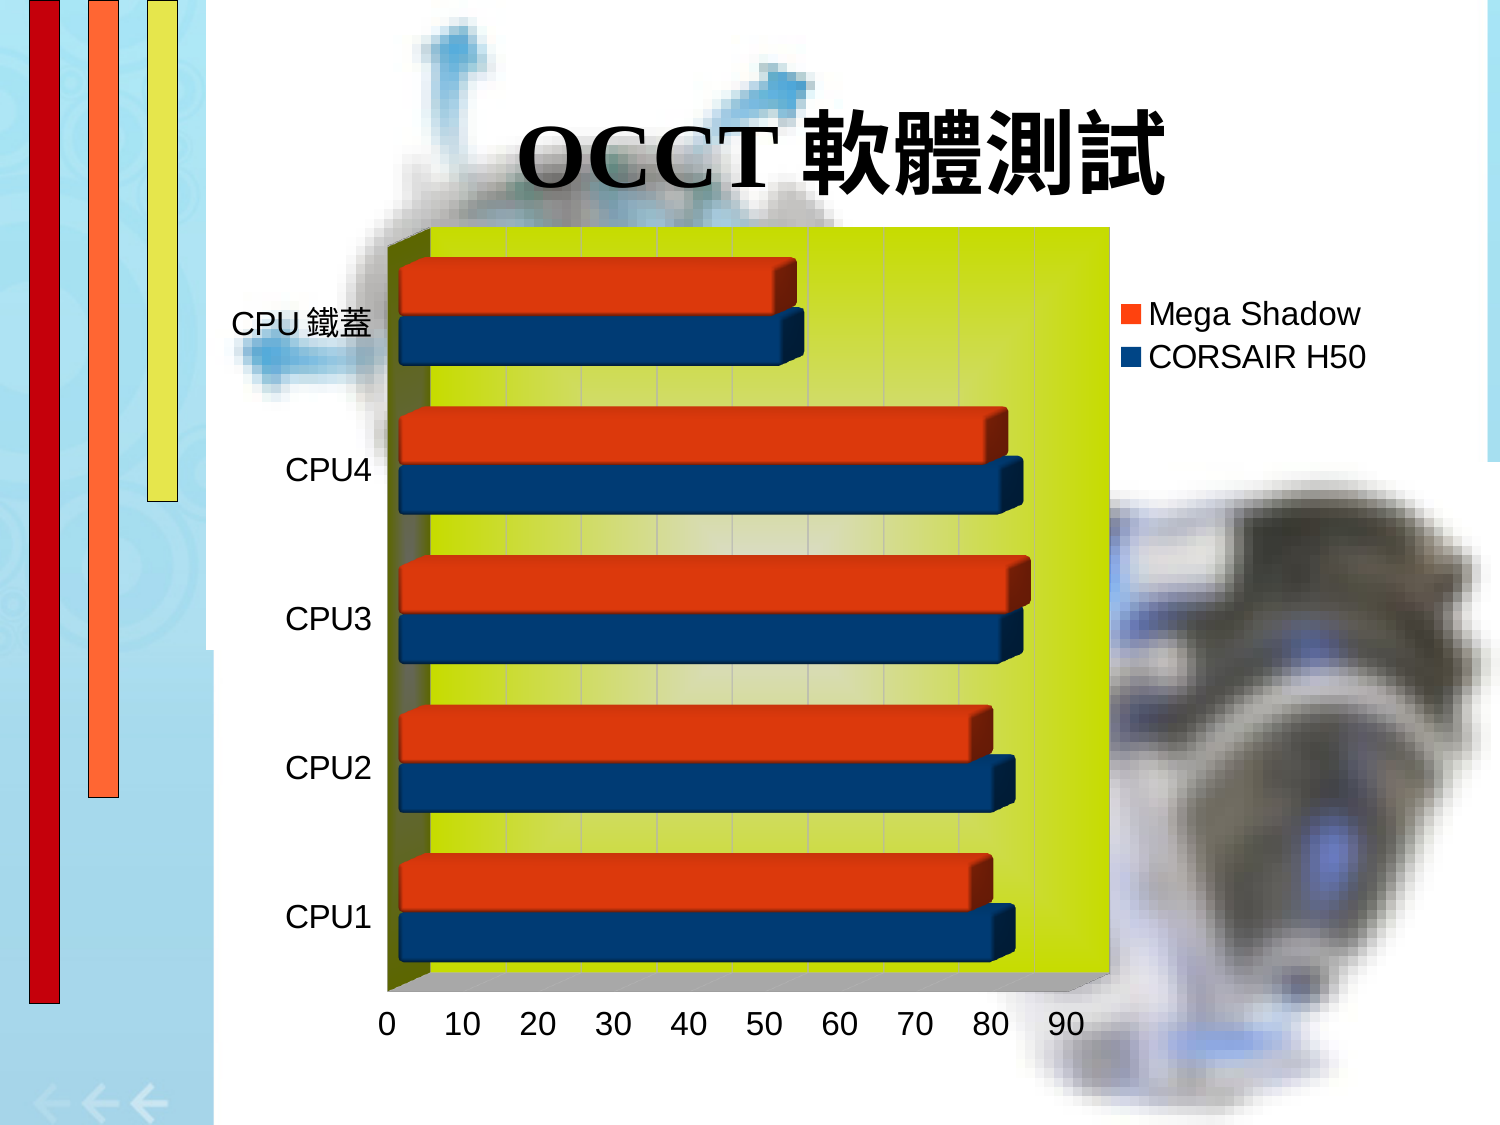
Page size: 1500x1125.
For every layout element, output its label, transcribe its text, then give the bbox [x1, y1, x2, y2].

picture [0, 0, 1500, 1125]
chart [206, 206, 1418, 1063]
title OCCT軟體測試 [236, 66, 1447, 229]
